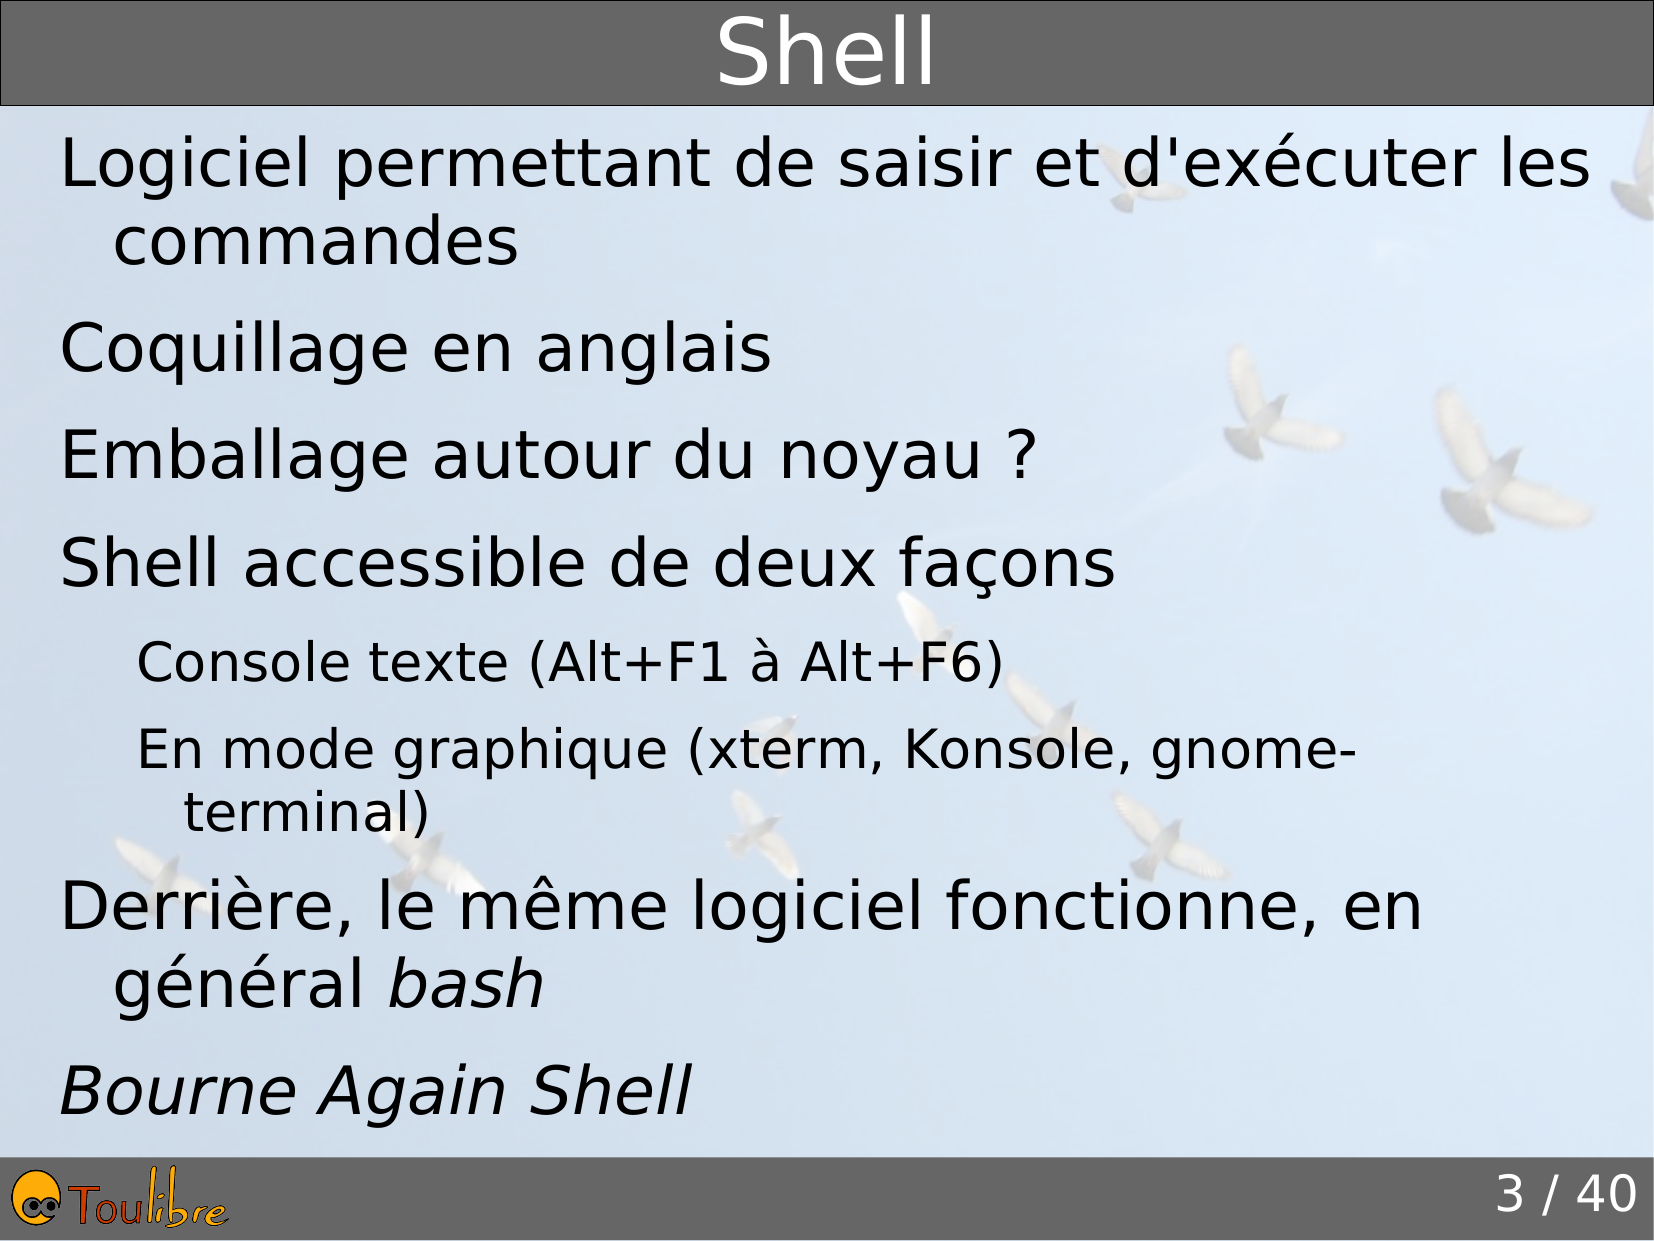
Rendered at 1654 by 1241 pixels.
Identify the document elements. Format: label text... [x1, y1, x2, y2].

title Shell [0, 0, 1654, 107]
picture [11, 1165, 229, 1228]
list Logiciel permettant de saisir et d'exécuter les commandes Coquillage en anglais Emballage autour du noyau ? Shell accessible de deux façons Console texte (Alt+F1 à Alt+F6) En mode graphique (xterm, Konsole, gnome-terminal) Derrière, le même logiciel fonctionne, en général bash Bourne Again Shell [41, 124, 1606, 1131]
